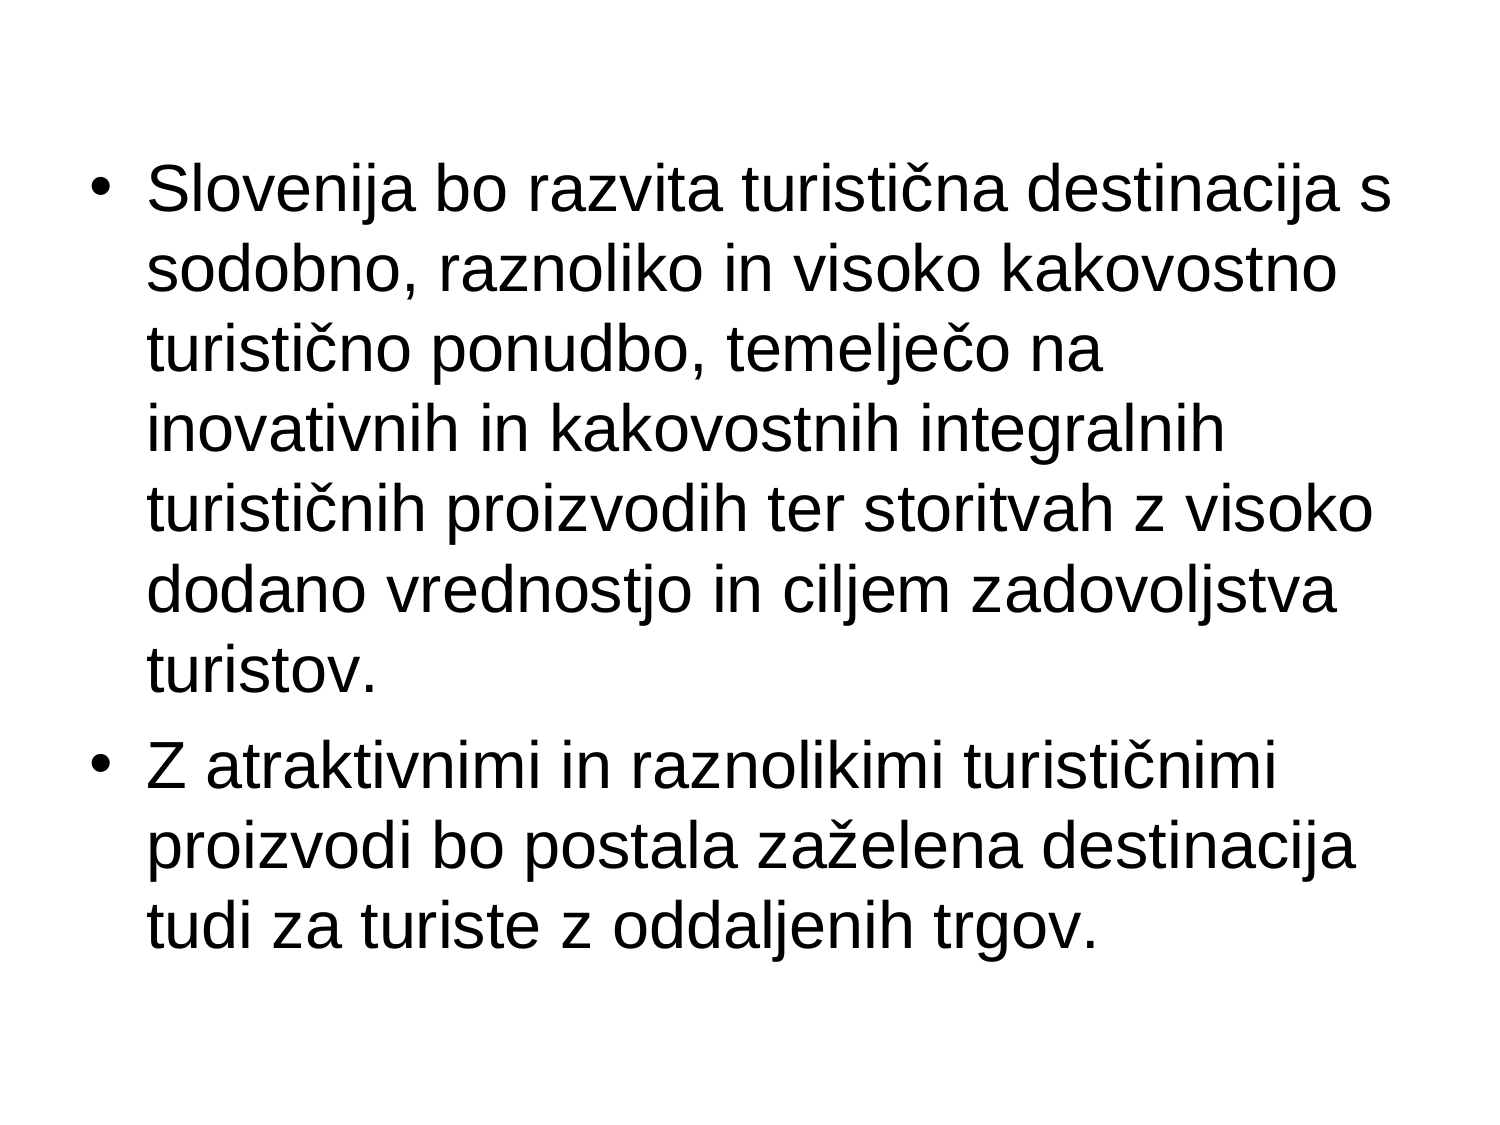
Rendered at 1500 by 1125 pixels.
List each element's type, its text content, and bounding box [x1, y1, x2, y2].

list Slovenija bo razvita turistična destinacija s sodobno, raznoliko in visoko kakovostno turistično ponudbo, temelječo na inovativnih in kakovostnih integralnih turističnih proizvodih ter storitvah z visoko dodano vrednostjo in ciljem zadovoljstva turistov. Z atraktivnimi in raznolikimi turističnimi proizvodi bo postala zaželena destinacija tudi za turiste z oddaljenih trgov. [75, 137, 1426, 1071]
